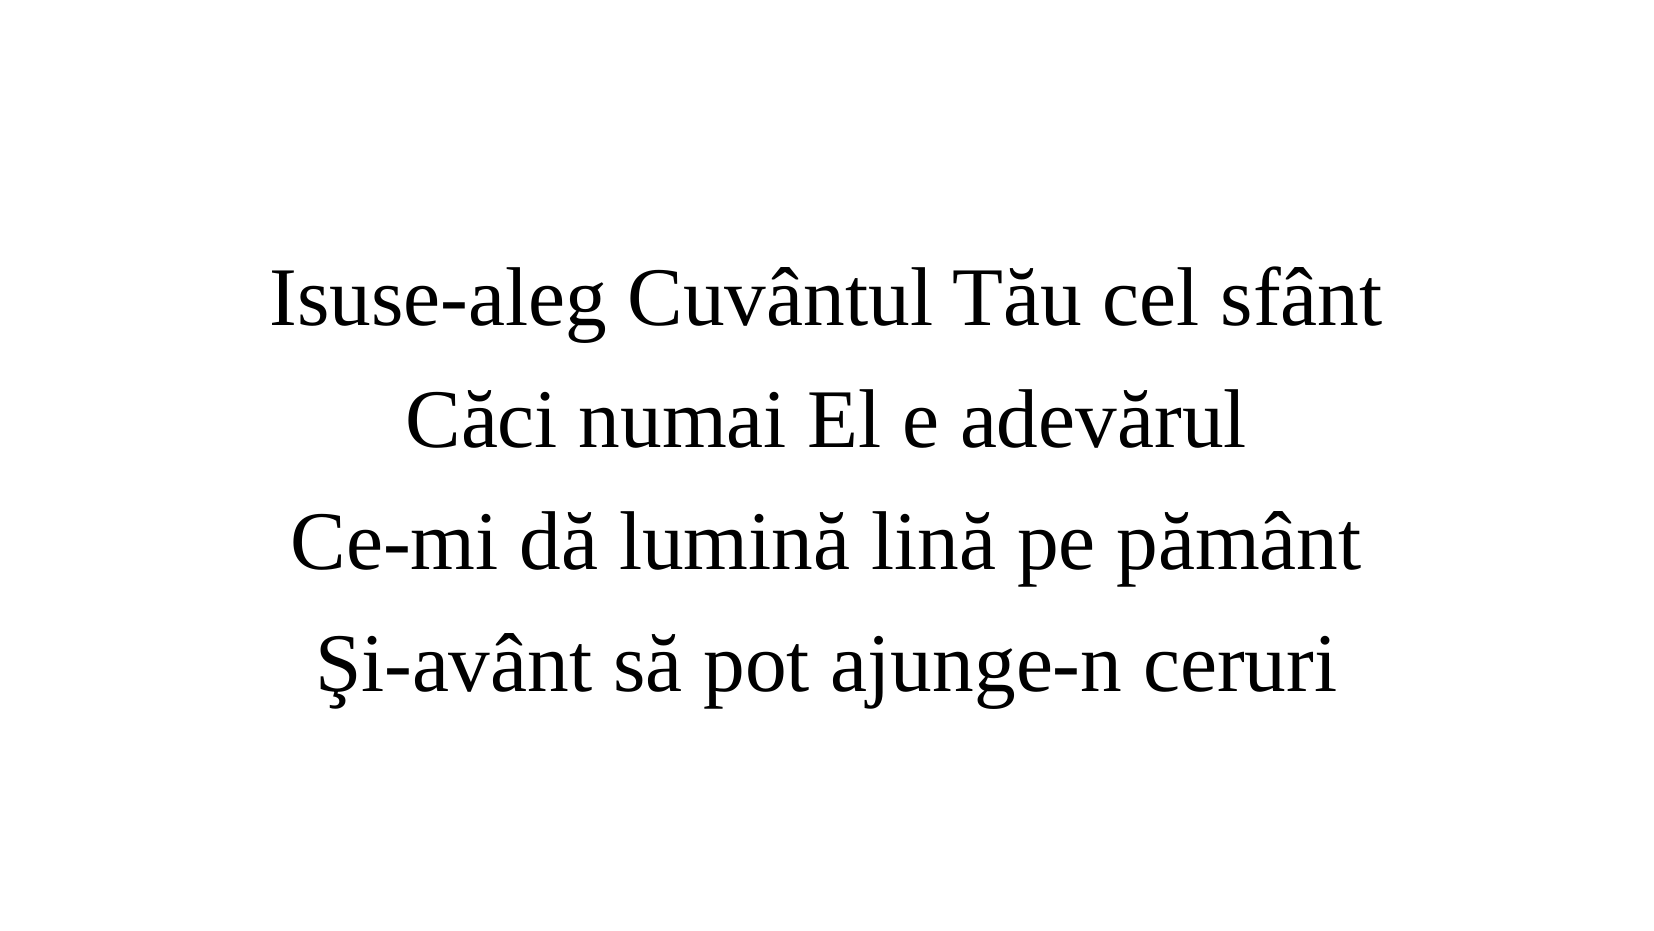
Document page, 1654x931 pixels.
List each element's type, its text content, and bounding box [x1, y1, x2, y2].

subtitle Isuse-aleg Cuvântul Tău cel sfânt Căci numai El e adevărul Ce-mi dă lumină lină pe pământ Şi-avânt să pot ajunge-n ceruri [118, 238, 1536, 712]
